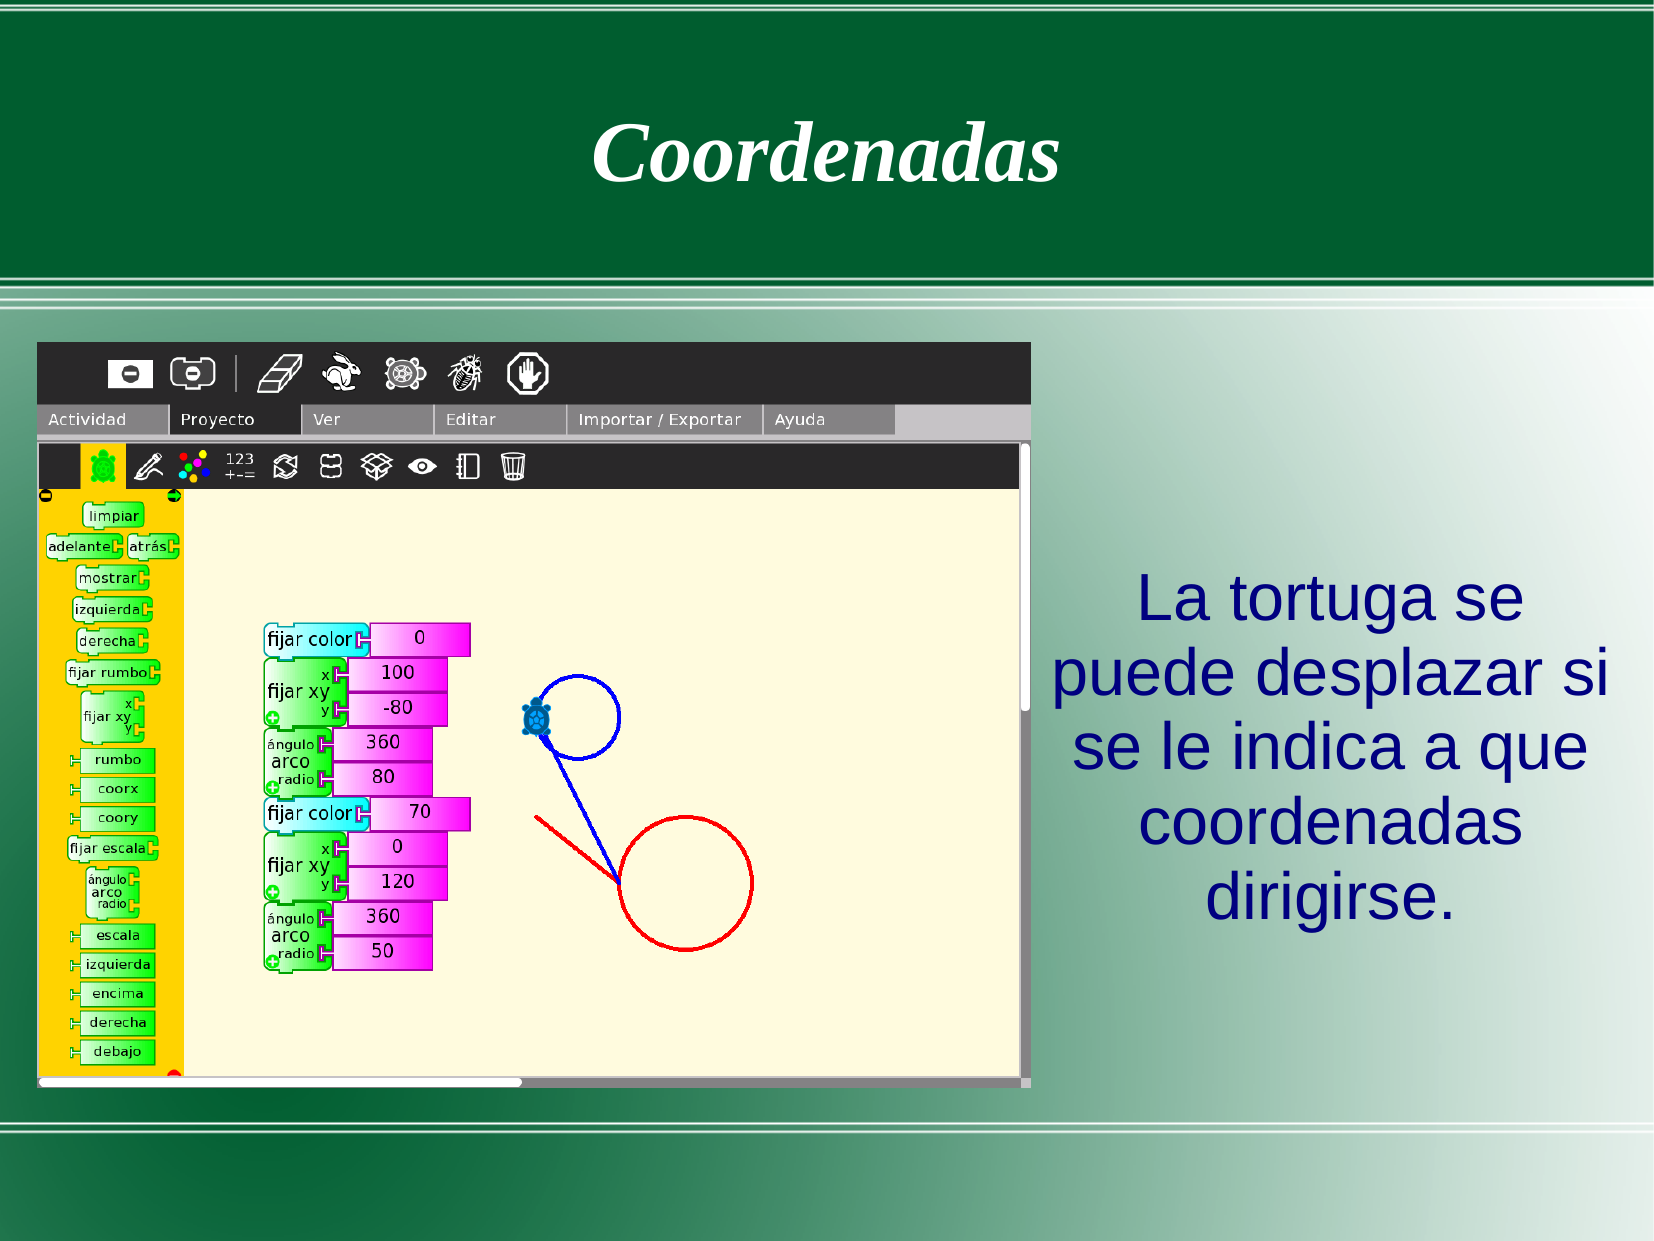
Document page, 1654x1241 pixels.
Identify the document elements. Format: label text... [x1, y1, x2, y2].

picture [0, 0, 1654, 1241]
subtitle La tortuga se puede desplazar si se le indica a que coordenadas dirigirse. [1050, 337, 1613, 1156]
title Coordenadas [82, 49, 1571, 257]
